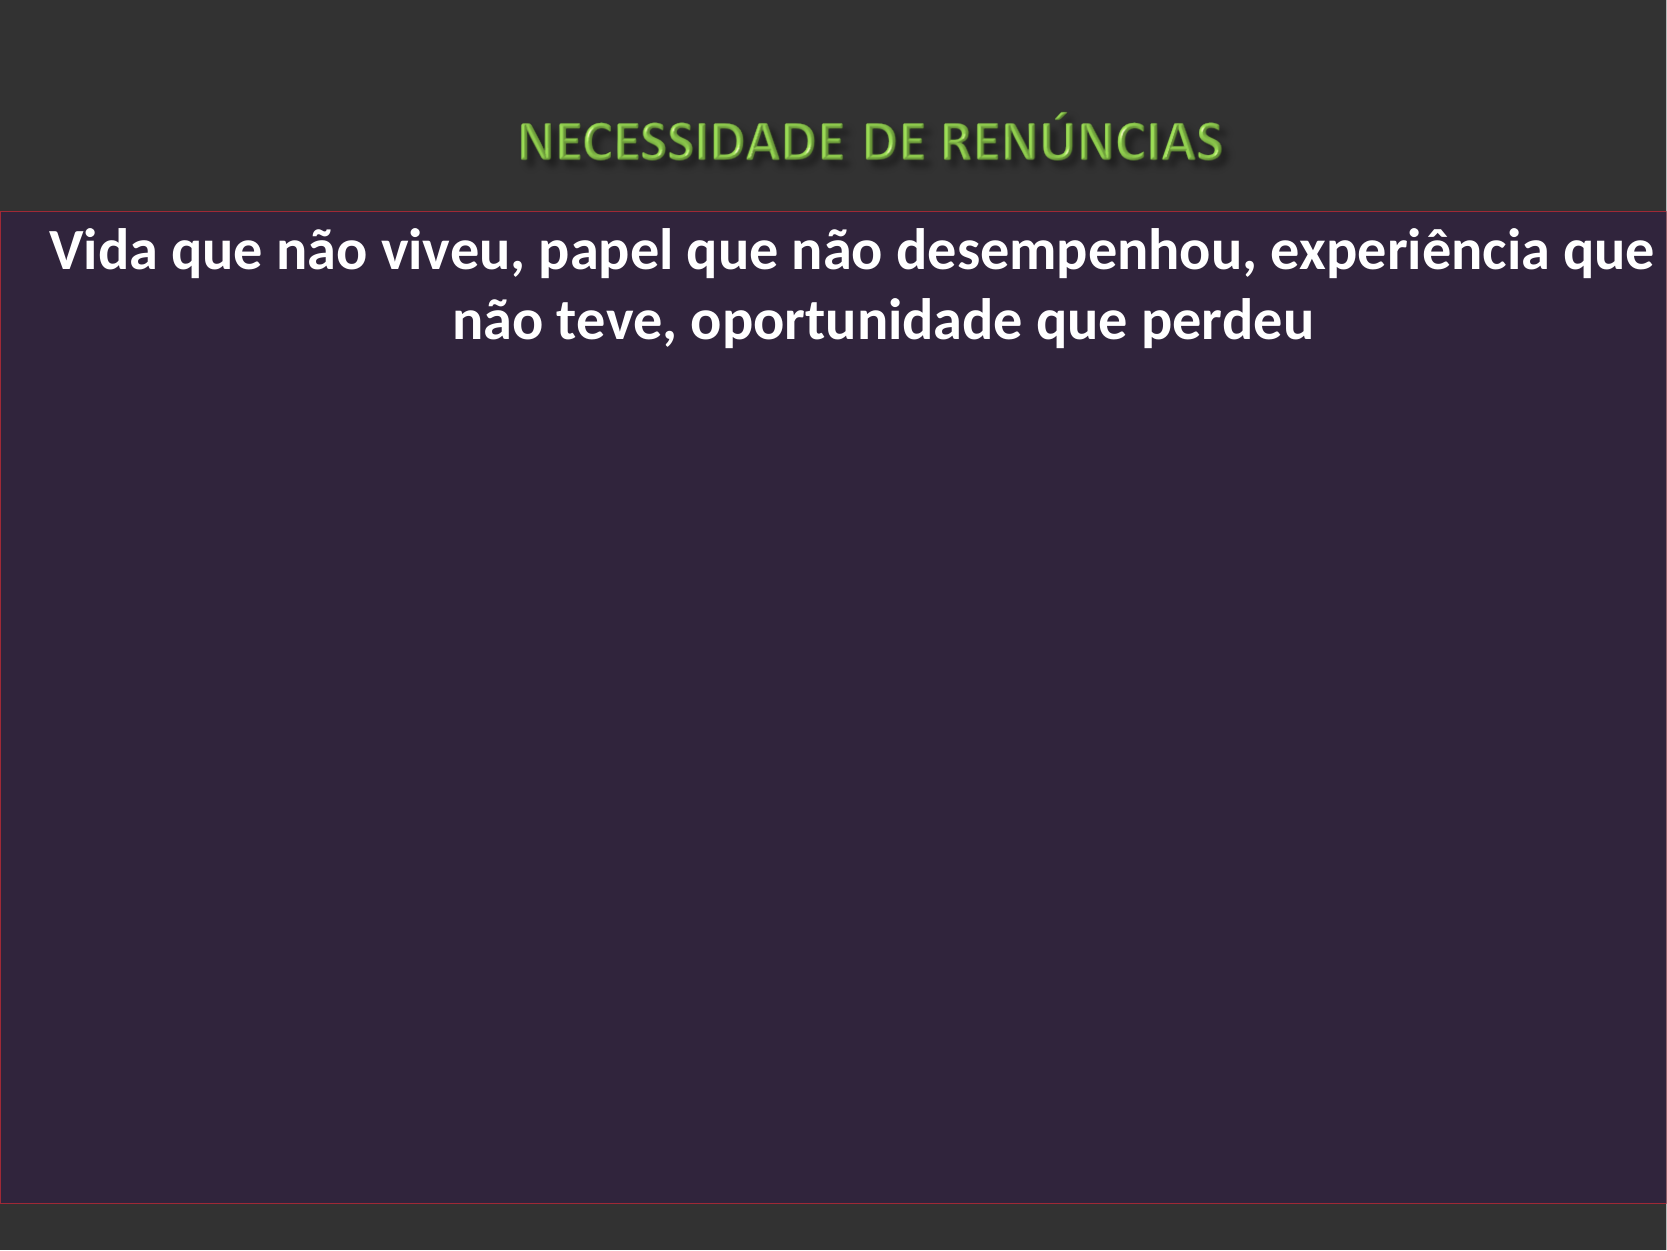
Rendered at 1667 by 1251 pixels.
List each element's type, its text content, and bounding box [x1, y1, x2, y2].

list Vida que não viveu, papel que não desempenhou, experiência que não teve, oportunidade que perdeu [0, 211, 1667, 1204]
text_box [0, 0, 1667, 211]
